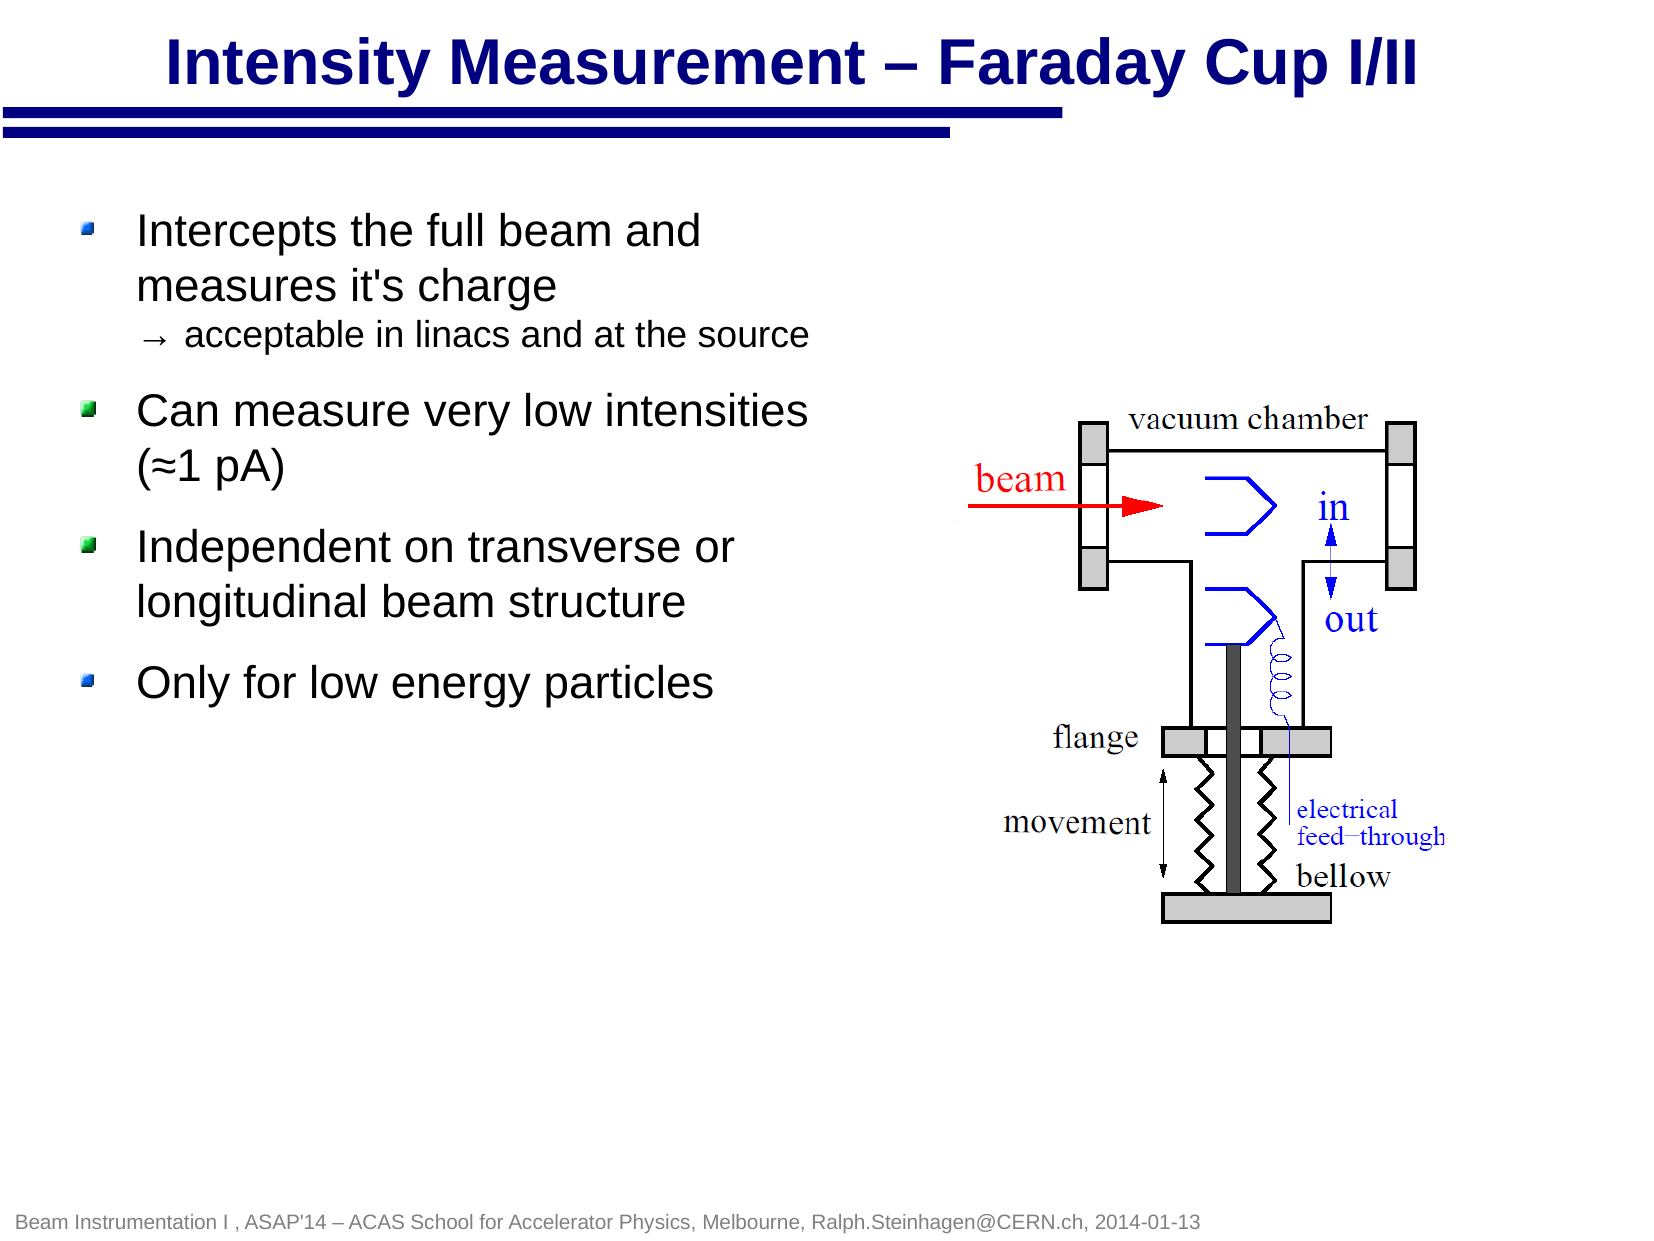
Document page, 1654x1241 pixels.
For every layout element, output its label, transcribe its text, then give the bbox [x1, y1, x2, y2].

list Intercepts the full beam and measures it's charge → acceptable in linacs and at the source Can measure very low intensities (≈1 pA) Independent on transverse or longitudinal beam structure Only for low energy particles [65, 192, 828, 1205]
title Intensity Measurement – Faraday Cup I/II [165, 0, 1547, 124]
picture [954, 405, 1445, 930]
